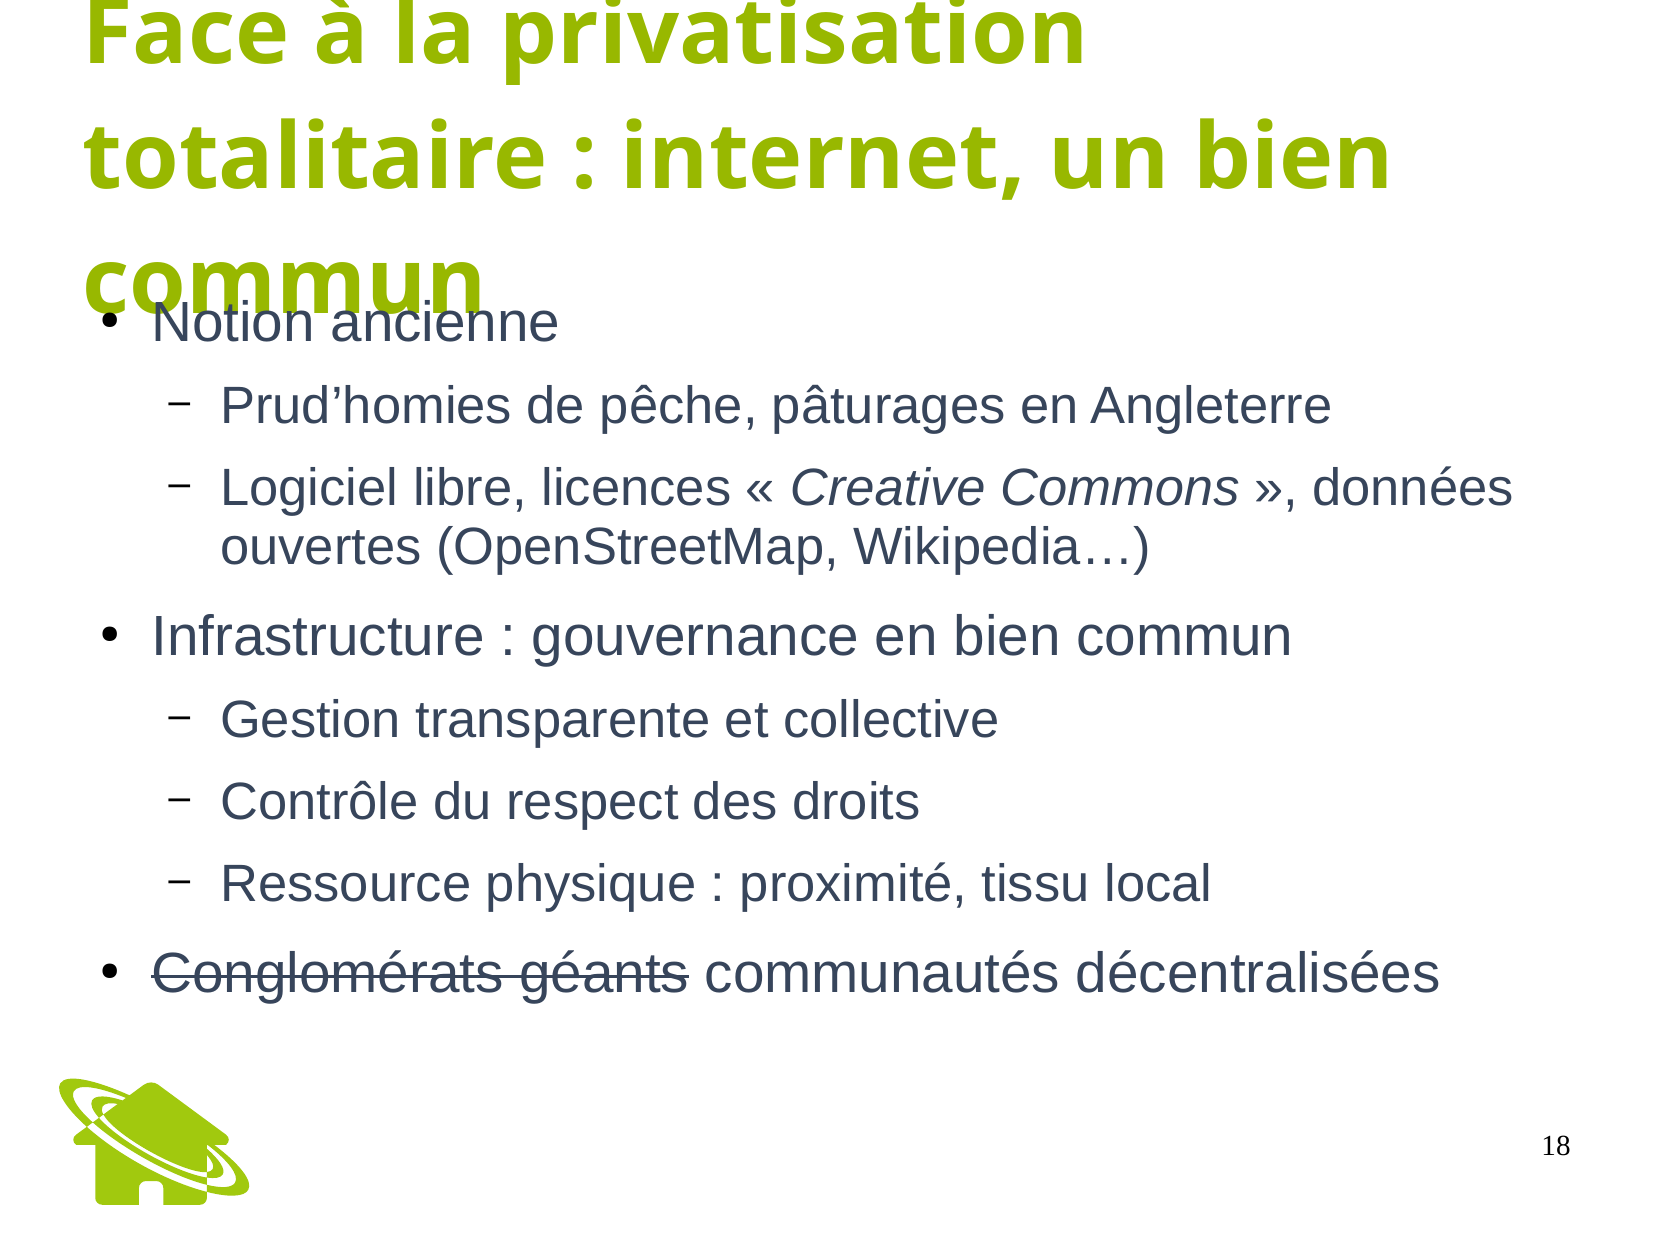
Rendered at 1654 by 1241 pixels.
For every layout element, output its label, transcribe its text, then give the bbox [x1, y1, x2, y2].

list Notion ancienne Prud’homies de pêche, pâturages en Angleterre Logiciel libre, licences « Creative Commons », données ouvertes (OpenStreetMap, Wikipedia…) Infrastructure : gouvernance en bien commun Gestion transparente et collective Contrôle du respect des droits Ressource physique : proximité, tissu local Conglomérats géants communautés décentralisées [82, 290, 1571, 1010]
title Face à la privatisation totalitaire : internet, un bien commun [82, 0, 1571, 290]
